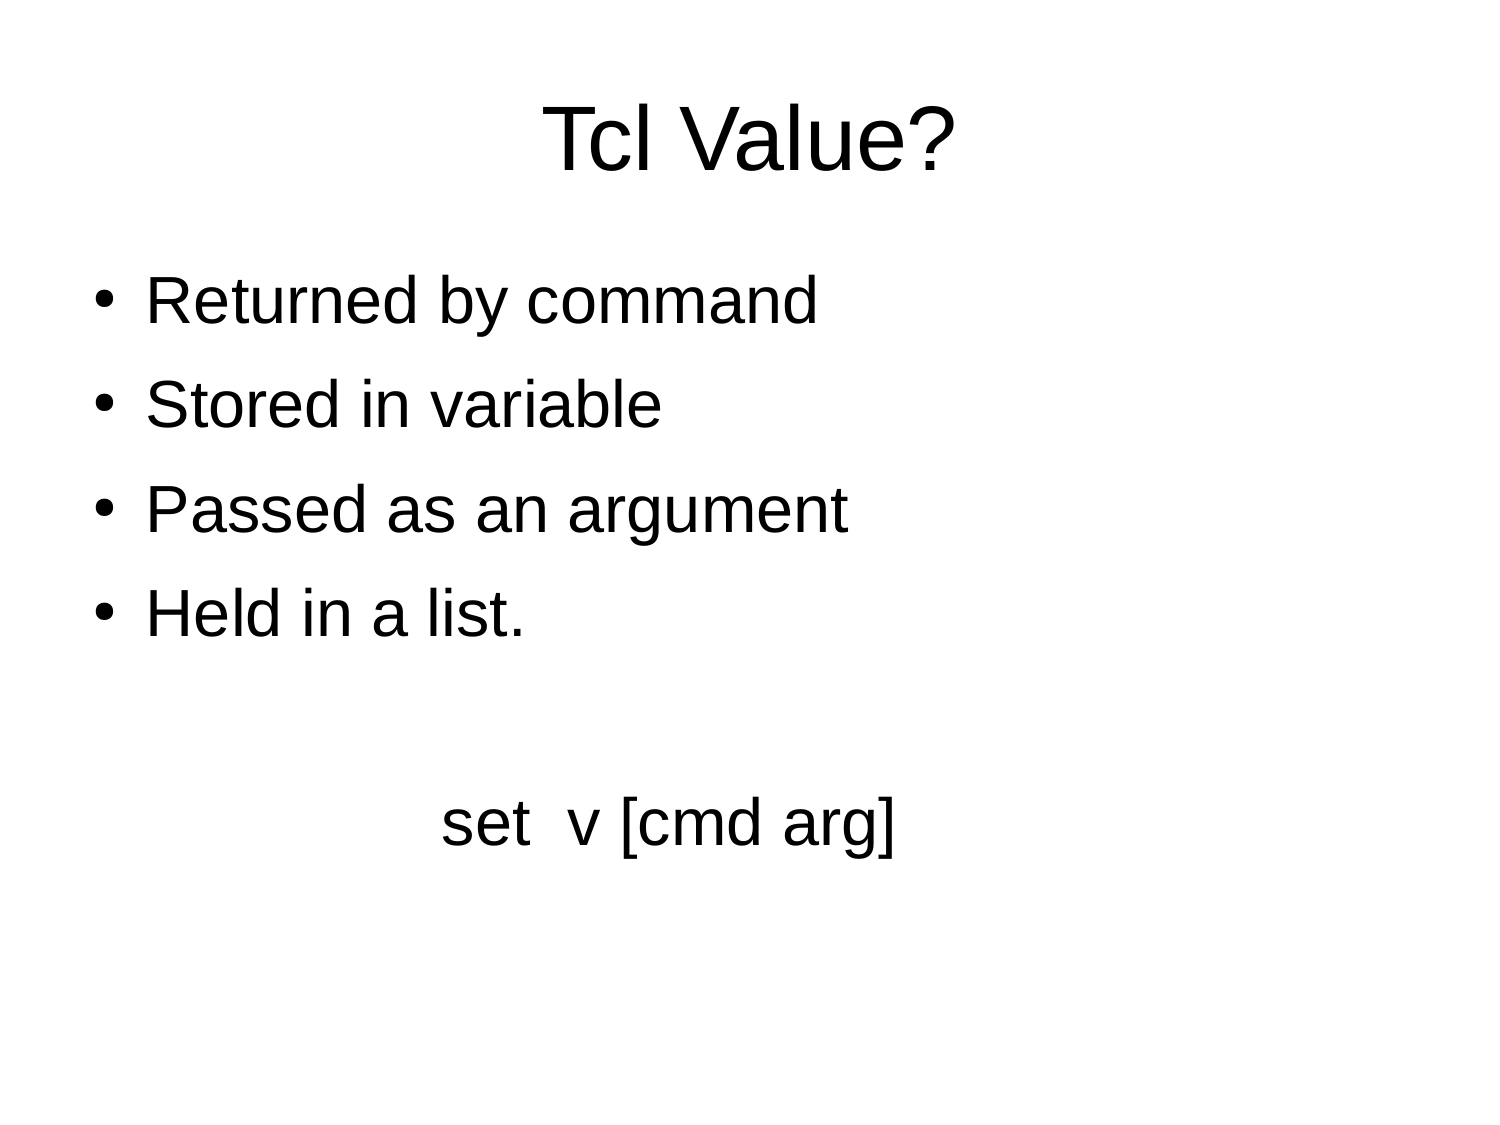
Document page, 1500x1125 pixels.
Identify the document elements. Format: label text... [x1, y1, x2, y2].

title Tcl Value? [75, 44, 1425, 233]
list Returned by command Stored in variable Passed as an argument Held in a list. set v [cmd arg] [75, 263, 1425, 916]
